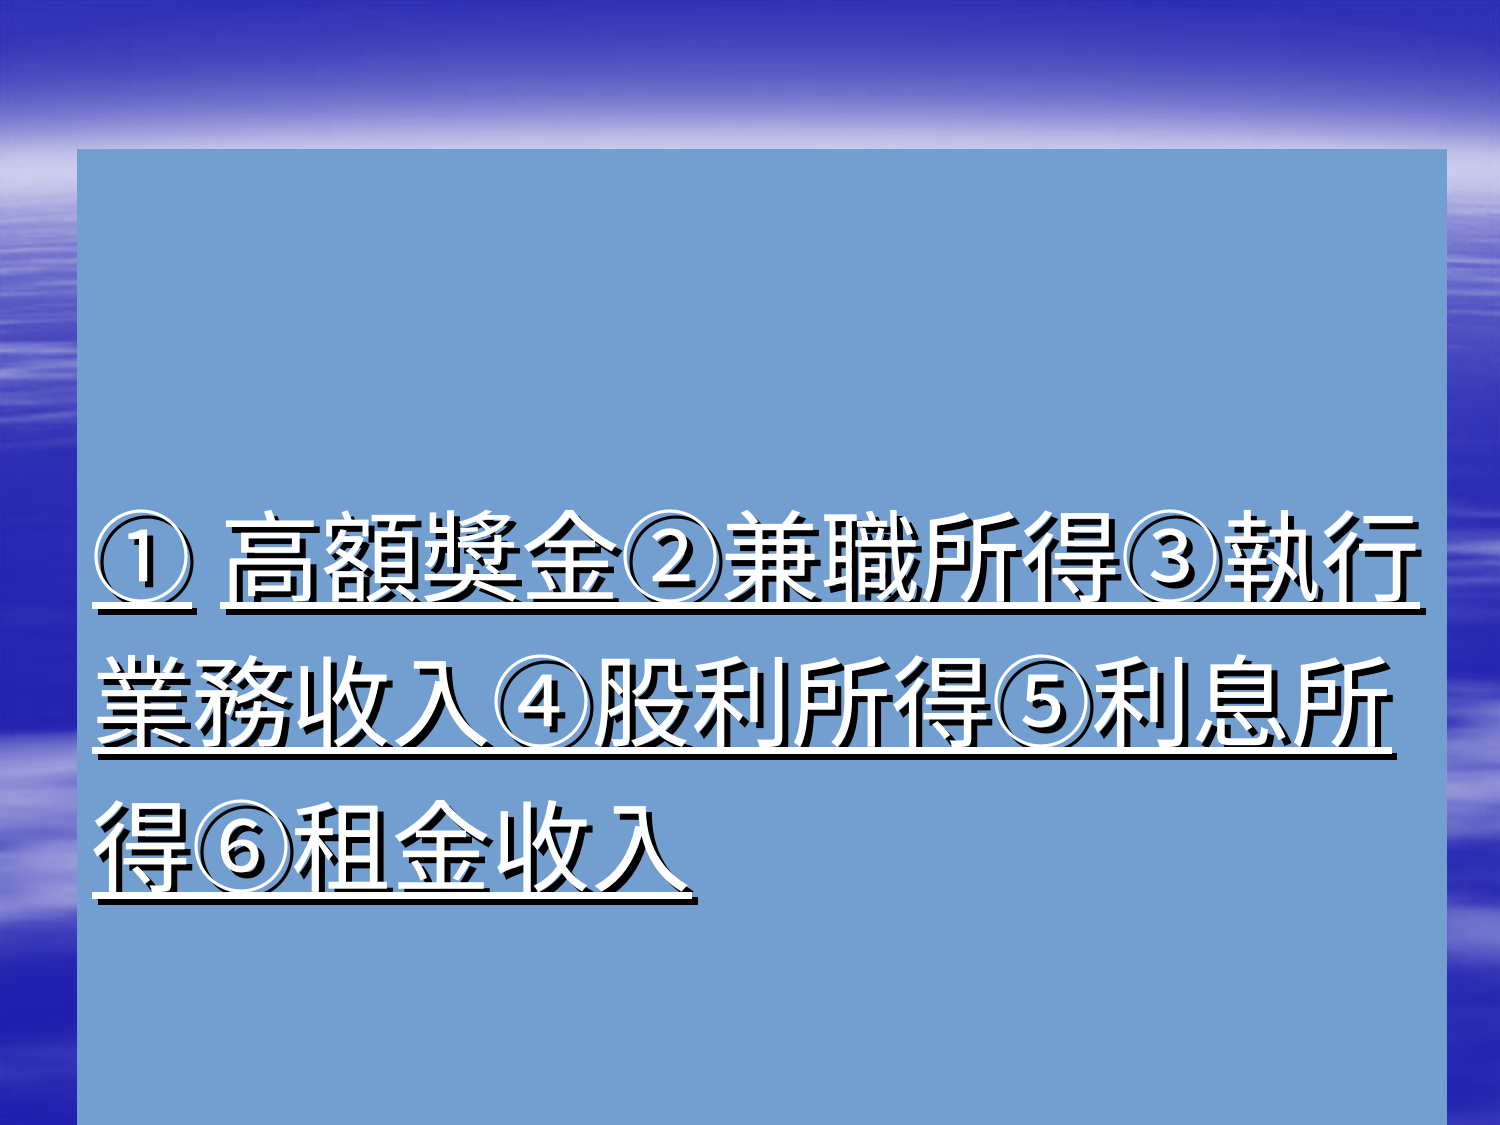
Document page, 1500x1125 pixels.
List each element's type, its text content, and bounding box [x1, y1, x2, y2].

table_header ①高額獎金②兼職所得③執行業務收入④股利所得⑤利息所得⑥租金收入 [77, 149, 1447, 1125]
